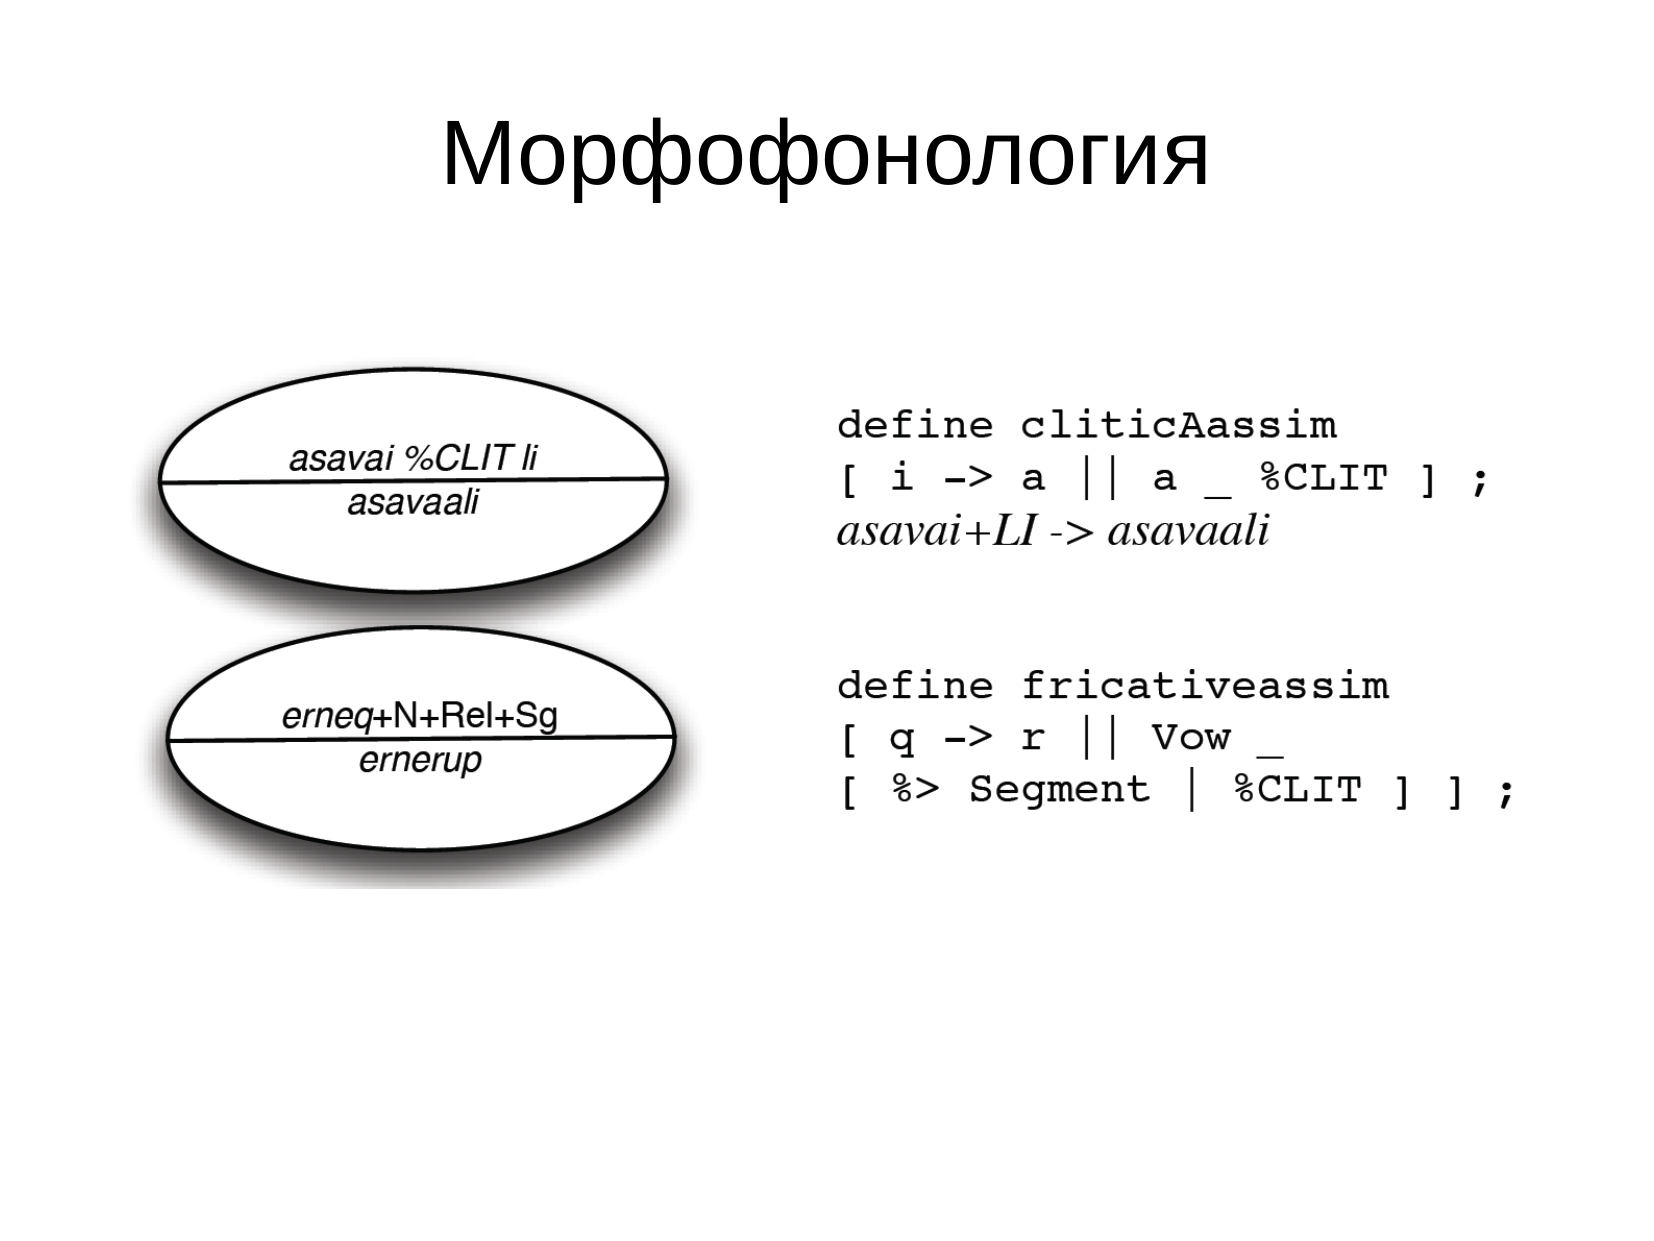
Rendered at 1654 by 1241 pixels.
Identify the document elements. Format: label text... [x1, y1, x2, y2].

title Морфофонология [82, 49, 1571, 257]
picture [129, 351, 1528, 889]
